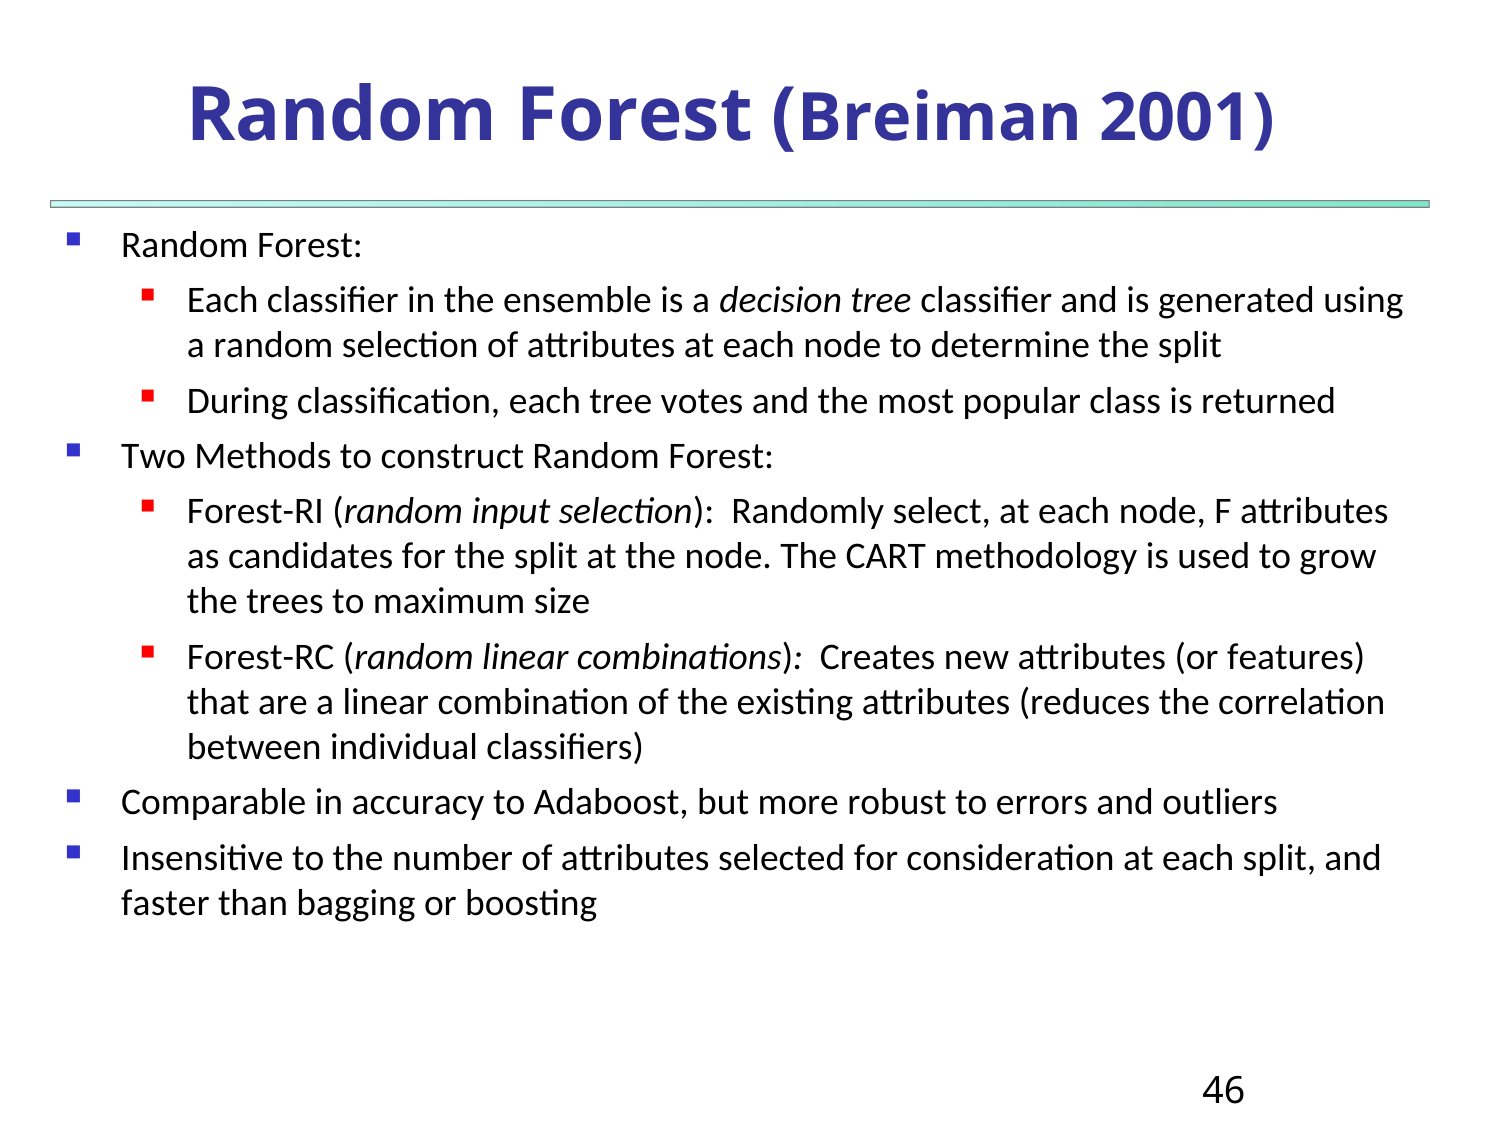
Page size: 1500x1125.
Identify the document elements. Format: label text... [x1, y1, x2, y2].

text_box <number> [1187, 1062, 1500, 1125]
list Random Forest: Each classifier in the ensemble is a decision tree classifier and is generated using a random selection of attributes at each node to determine the split During classification, each tree votes and the most popular class is returned Two Methods to construct Random Forest: Forest-RI (random input selection): Randomly select, at each node, F attributes as candidates for the split at the node. The CART methodology is used to grow the trees to maximum size Forest-RC (random linear combinations): Creates new attributes (or features) that are a linear combination of the existing attributes (reduces the correlation between individual classifiers) Comparable in accuracy to Adaboost, but more robust to errors and outliers Insensitive to the number of attributes selected for consideration at each split, and faster than bagging or boosting [49, 212, 1438, 1101]
title Random Forest (Breiman 2001) [50, 57, 1429, 163]
